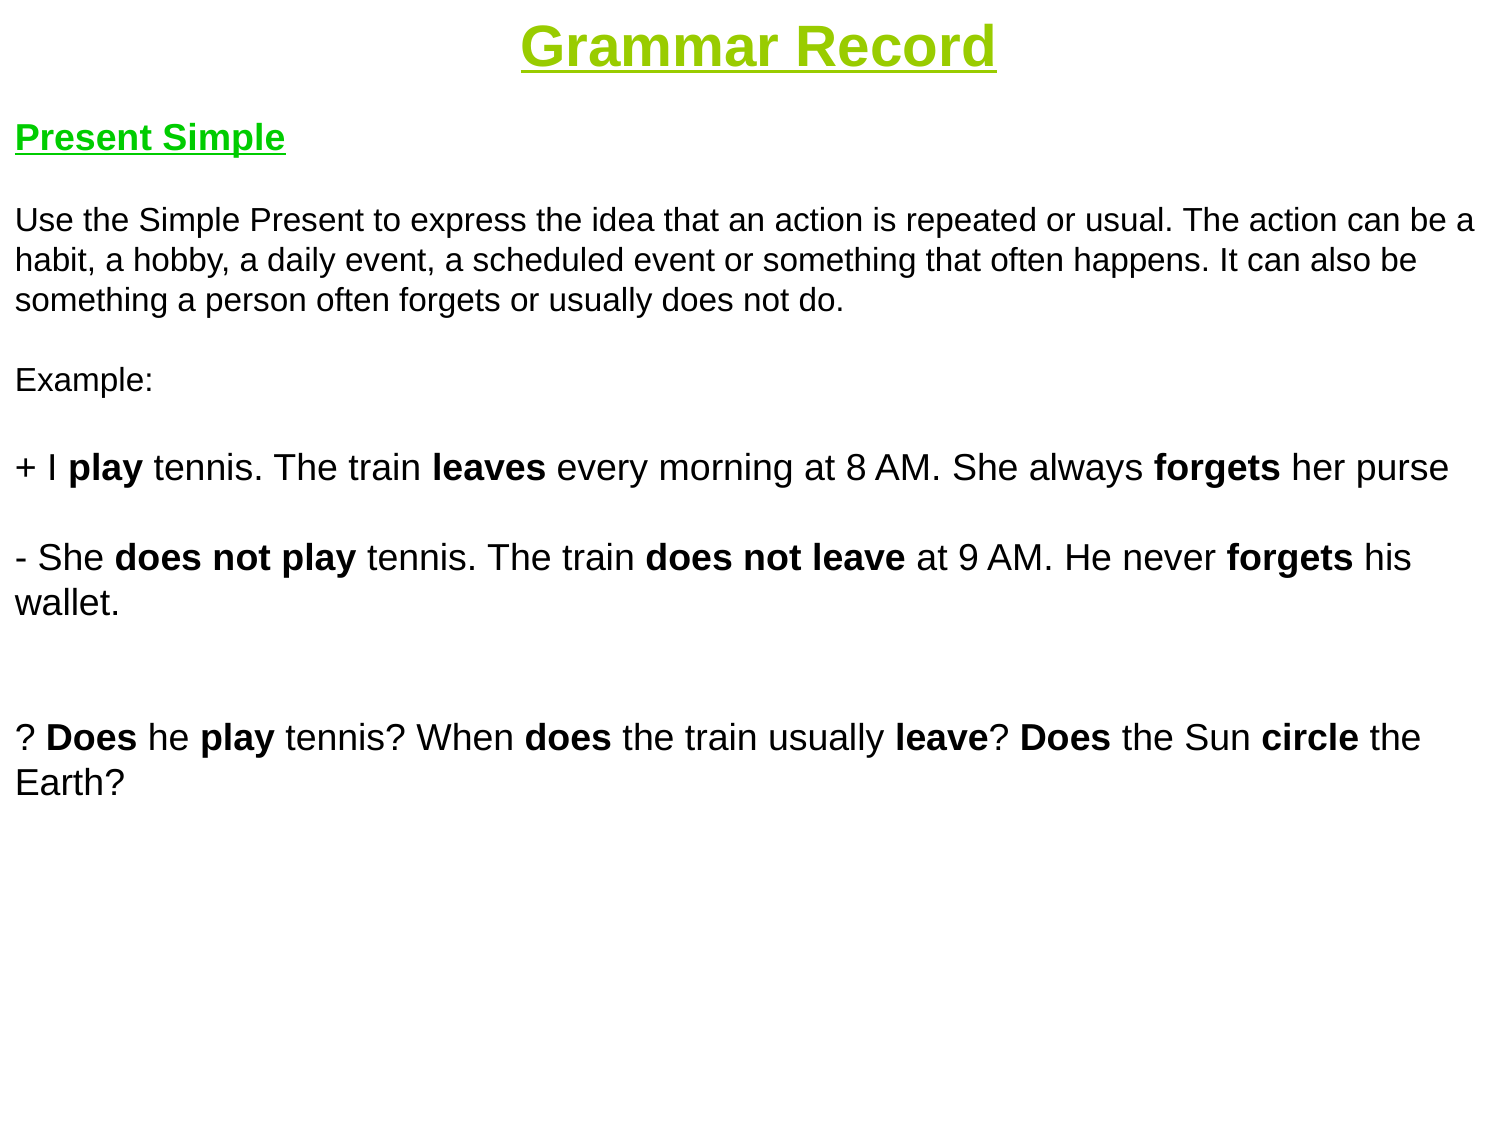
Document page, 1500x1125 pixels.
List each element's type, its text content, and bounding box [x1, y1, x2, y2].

text_box Grammar Record Present Simple Use the Simple Present to express the idea that an action is repeated or usual. The action can be a habit, a hobby, a daily event, a scheduled event or something that often happens. It can also be something a person often forgets or usually does not do. Example: + I play tennis. The train leaves every morning at 8 AM. She always forgets her purse - She does not play tennis. The train does not leave at 9 AM. He never forgets his wallet. ? Does he play tennis? When does the train usually leave? Does the Sun circle the Earth? [0, 0, 1500, 966]
